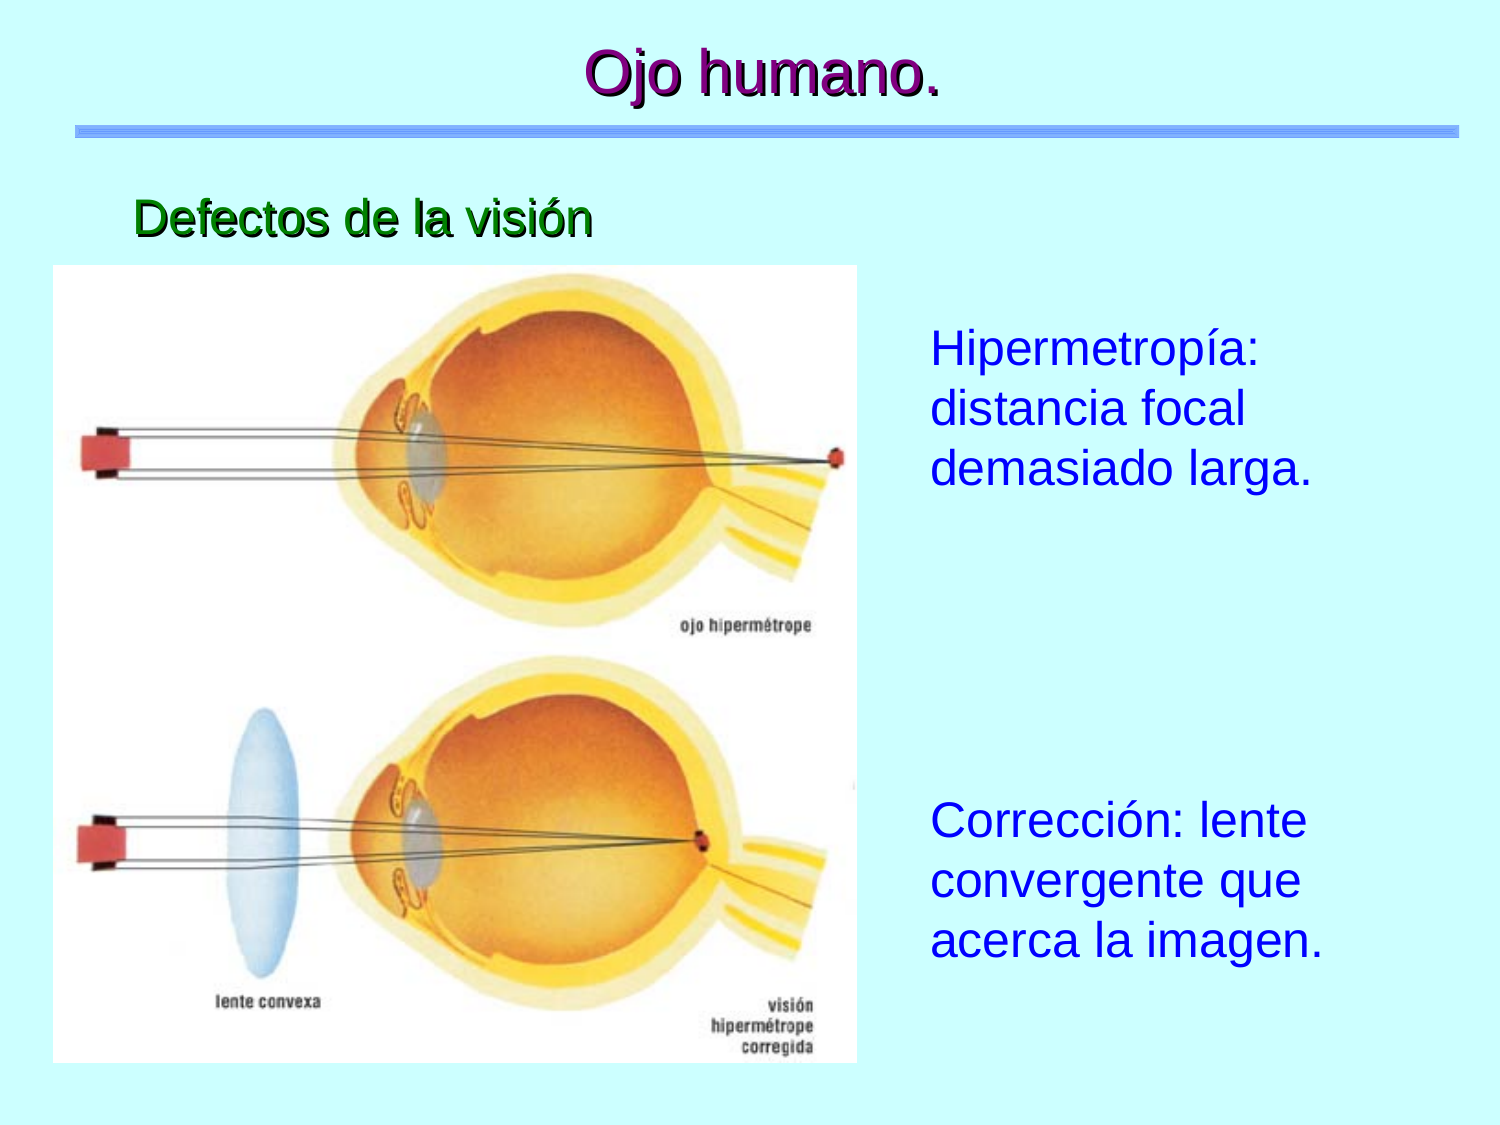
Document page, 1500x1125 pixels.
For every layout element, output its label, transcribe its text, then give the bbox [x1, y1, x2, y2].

text_box Hipermetropía: distancia focal demasiado larga. [915, 308, 1447, 503]
text_box Ojo humano. [50, 23, 1476, 114]
text_box Corrección: lente convergente que acerca la imagen. [915, 780, 1447, 976]
text_box [75, 125, 1460, 138]
picture [53, 265, 857, 1063]
text_box Defectos de la visión [70, 177, 768, 265]
